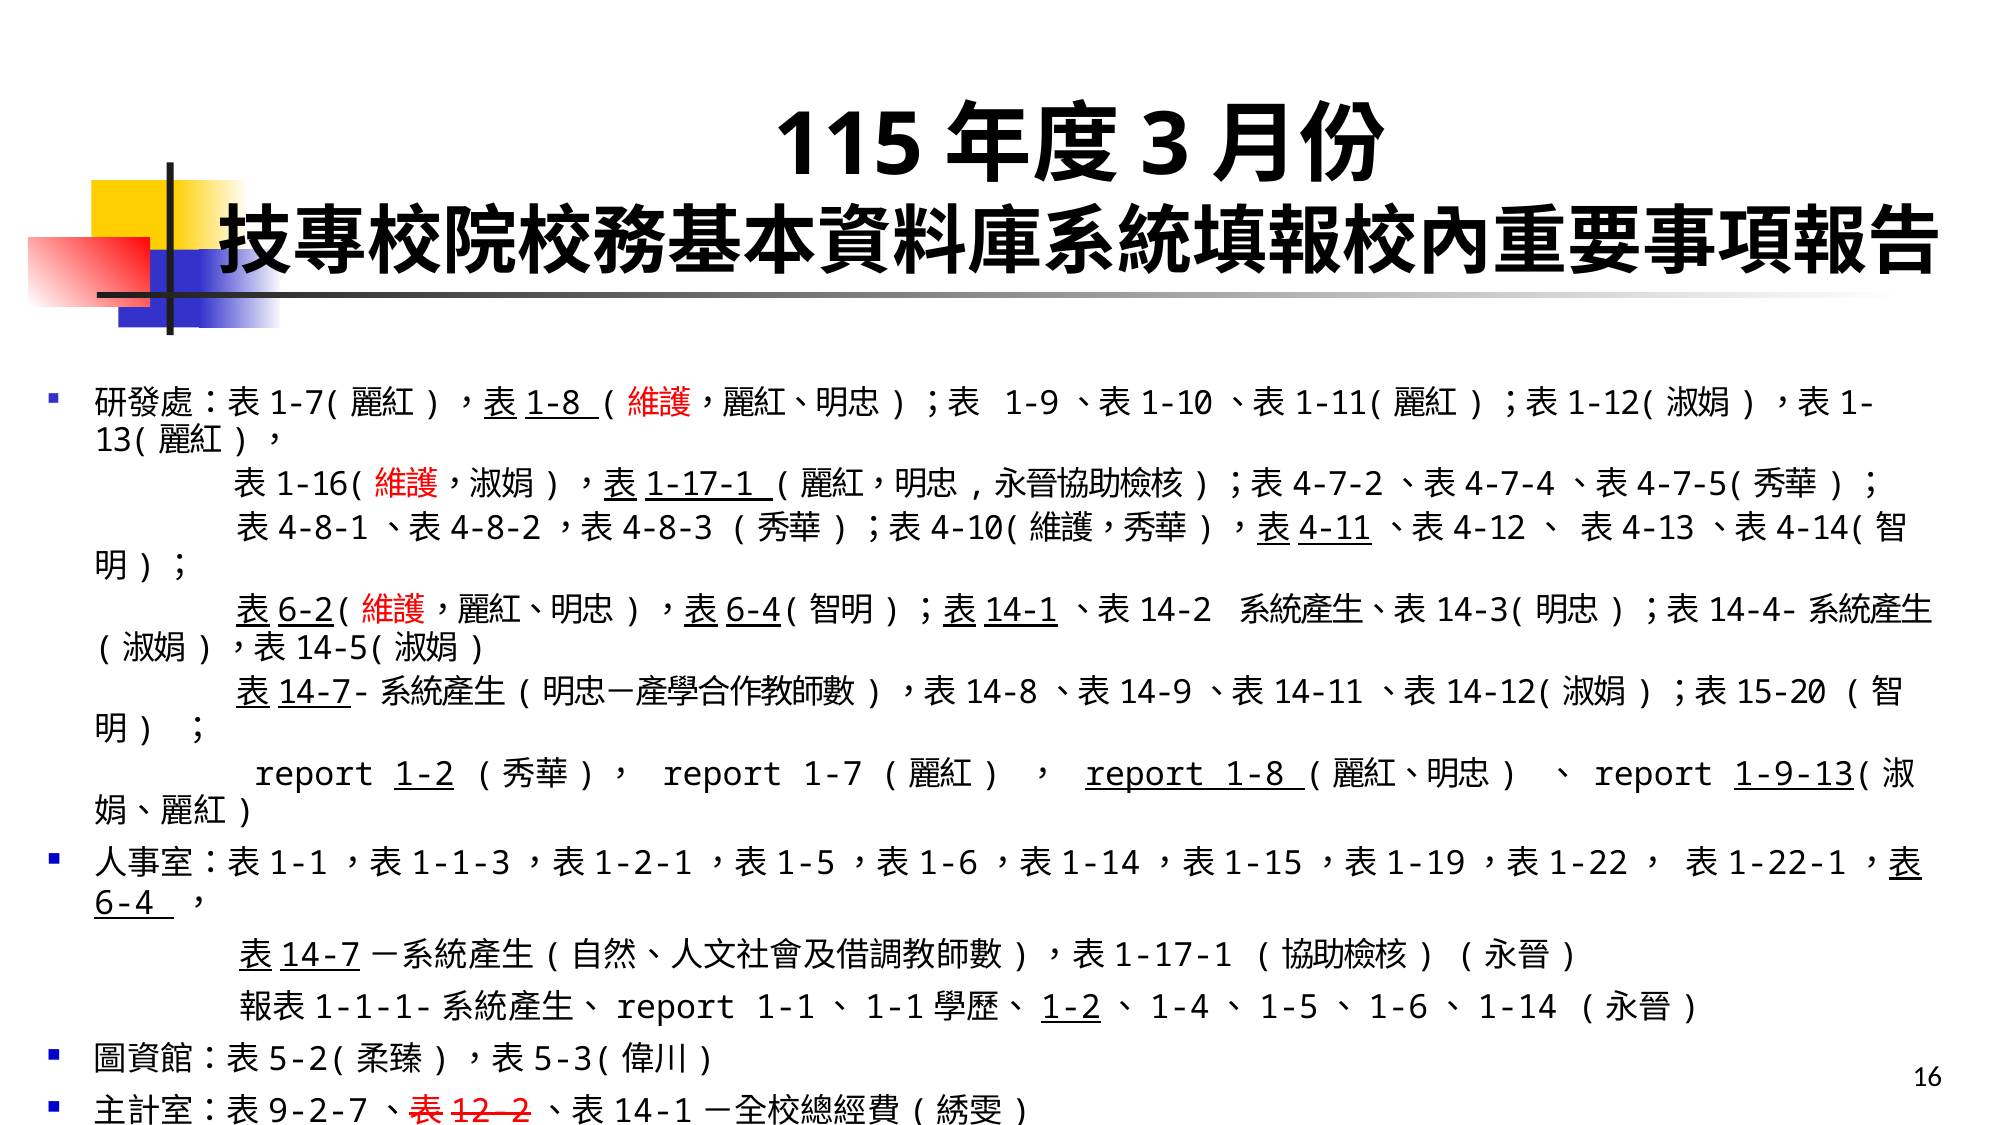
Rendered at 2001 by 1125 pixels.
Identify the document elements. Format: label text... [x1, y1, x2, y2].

list 研發處：表1-7(麗紅)，表1-8 (維護，麗紅、明忠)；表 1-9、表1-10、表1-11(麗紅)；表1-12(淑娟)，表1-13(麗紅)， 表1-16(維護，淑娟)，表1-17-1 (麗紅，明忠,永晉協助檢核)；表4-7-2、表4-7-4、表4-7-5(秀華)； 表4-8-1、表4-8-2，表4-8-3 (秀華)；表4-10(維護，秀華)，表4-11、表4-12、 表4-13、表4-14(智明)； 表6-2(維護，麗紅、明忠)，表6-4(智明)；表14-1、表14-2 系統產生、表14-3(明忠)；表14-4-系統產生(淑娟)，表14-5(淑娟) 表14-7-系統產生(明忠－產學合作教師數)，表14-8、表14-9、表14-11、表14-12(淑娟)；表15-20 (智明) ； report 1-2 (秀華)， report 1-7 (麗紅) ， report 1-8 (麗紅、明忠) 、 report 1-9-13(淑娟、麗紅) 人事室：表1-1，表1-1-3，表1-2-1，表1-5，表1-6，表1-14，表1-15，表1-19，表1-22， 表1-22-1，表6-4 ， 表14-7－系統產生(自然、人文社會及借調教師數)，表1-17-1 (協助檢核) (永晉) 報表1-1-1-系統產生、report 1-1、1-1學歷、1-2、1-4、1-5、1-6、1-14 (永晉) 圖資館：表5-2(柔臻)，表5-3(偉川) 主計室：表9-2-7、表12-2、表14-1－全校總經費(綉雯) 進修推廣部：表3-1(維護-妙真)，表3-5、表3-7、表4-16、表4-16-1(妙真)；表6-1(育琳)，report 3-5(妙真檢核核章) 基礎中心：表4-2-11、表15-19 (美虹) [32, 375, 1957, 1046]
text_box 115年度3月份 技專校院校務基本資料庫系統填報校內重要事項報告 [175, 77, 1986, 290]
text_box <編號> [1540, 1046, 1957, 1100]
